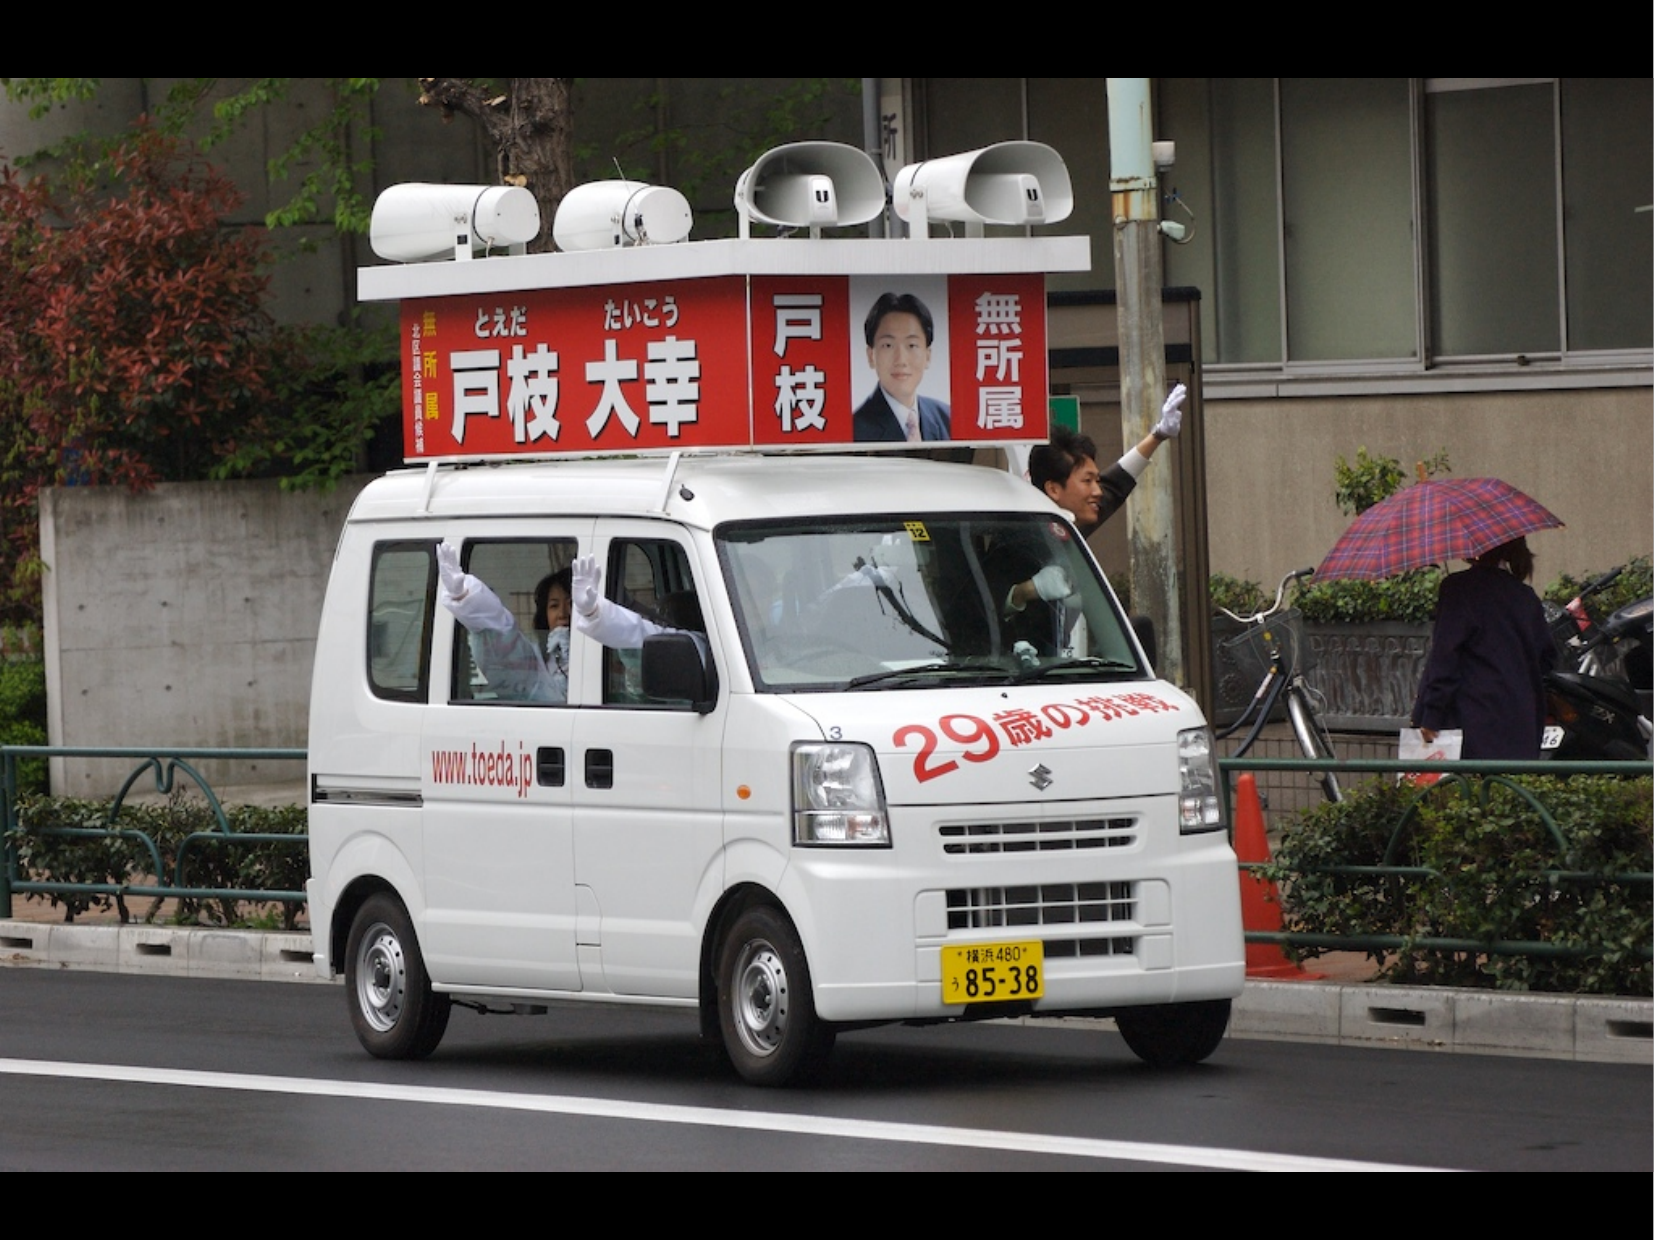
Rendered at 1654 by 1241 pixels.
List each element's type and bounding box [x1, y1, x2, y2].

picture [0, 78, 1654, 1172]
